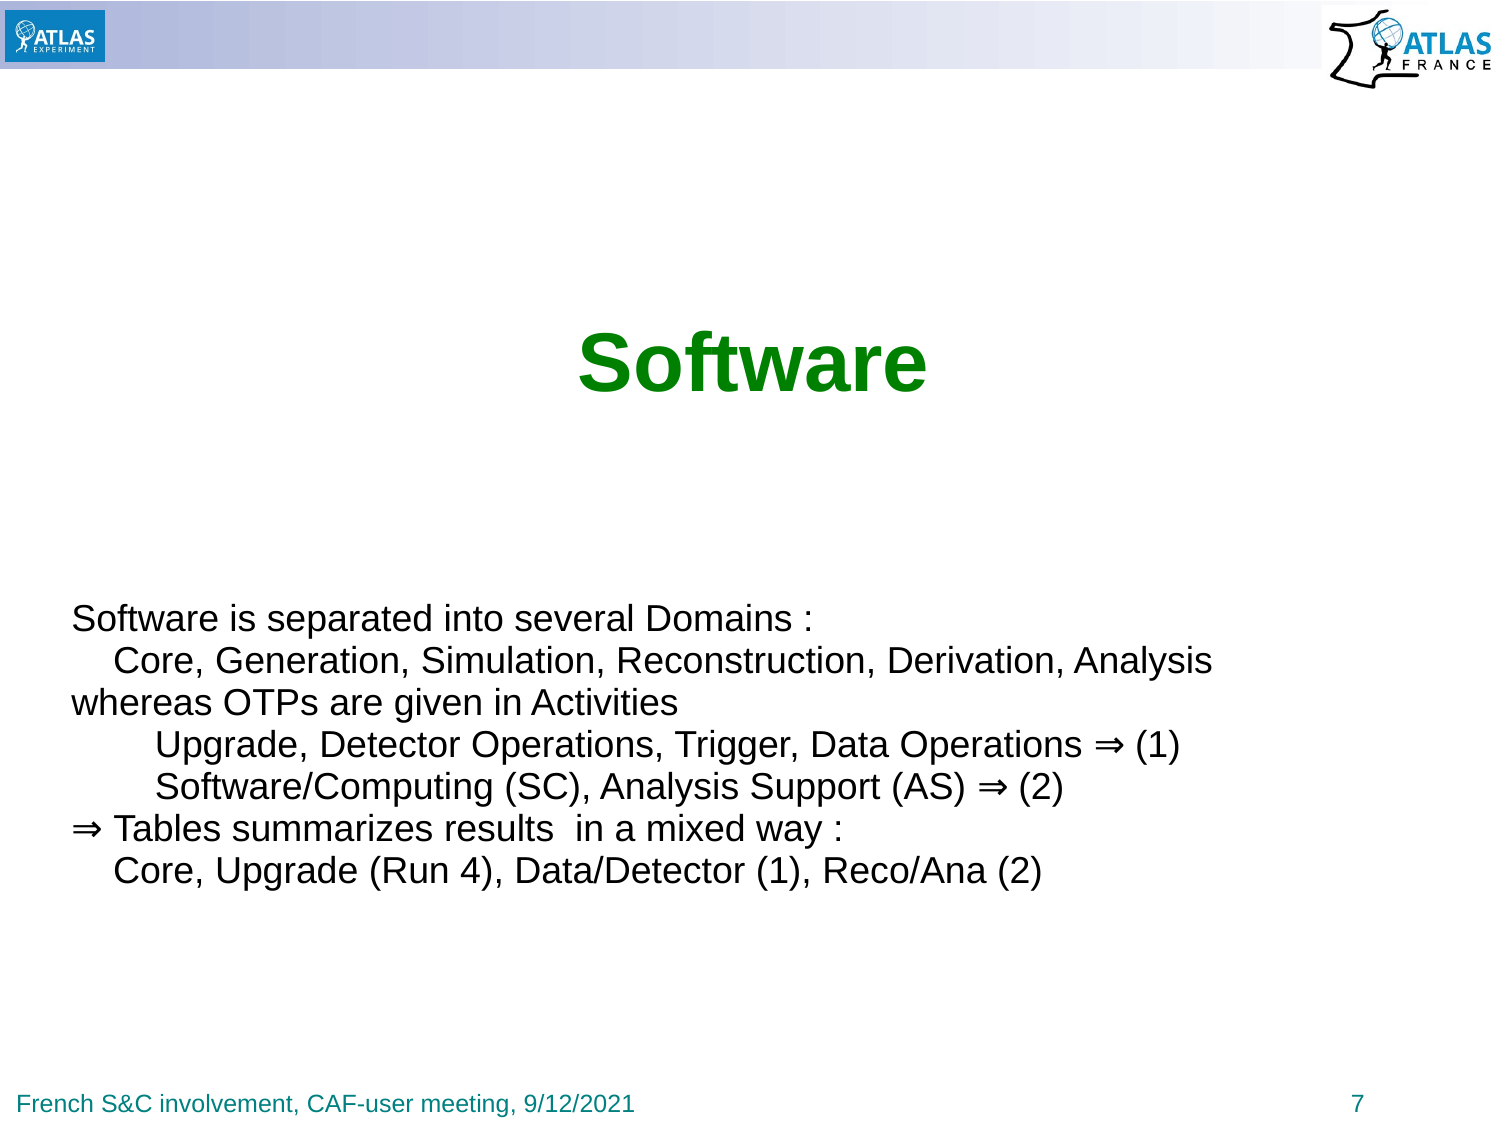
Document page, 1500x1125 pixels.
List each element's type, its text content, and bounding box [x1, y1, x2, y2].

text_box Software [17, 307, 1500, 437]
text_box Software is separated into several Domains : Core, Generation, Simulation, Reconstruction, Derivation, Analysis whereas OTPs are given in Activities Upgrade, Detector Operations, Trigger, Data Operations ⇒ (1) Software/Computing (SC), Analysis Support (AS) ⇒ (2) ⇒ Tables summarizes results in a mixed way : Core, Upgrade (Run 4), Data/Detector (1), Reco/Ana (2) [56, 590, 1454, 899]
picture [1322, 5, 1498, 93]
picture [5, 10, 105, 62]
